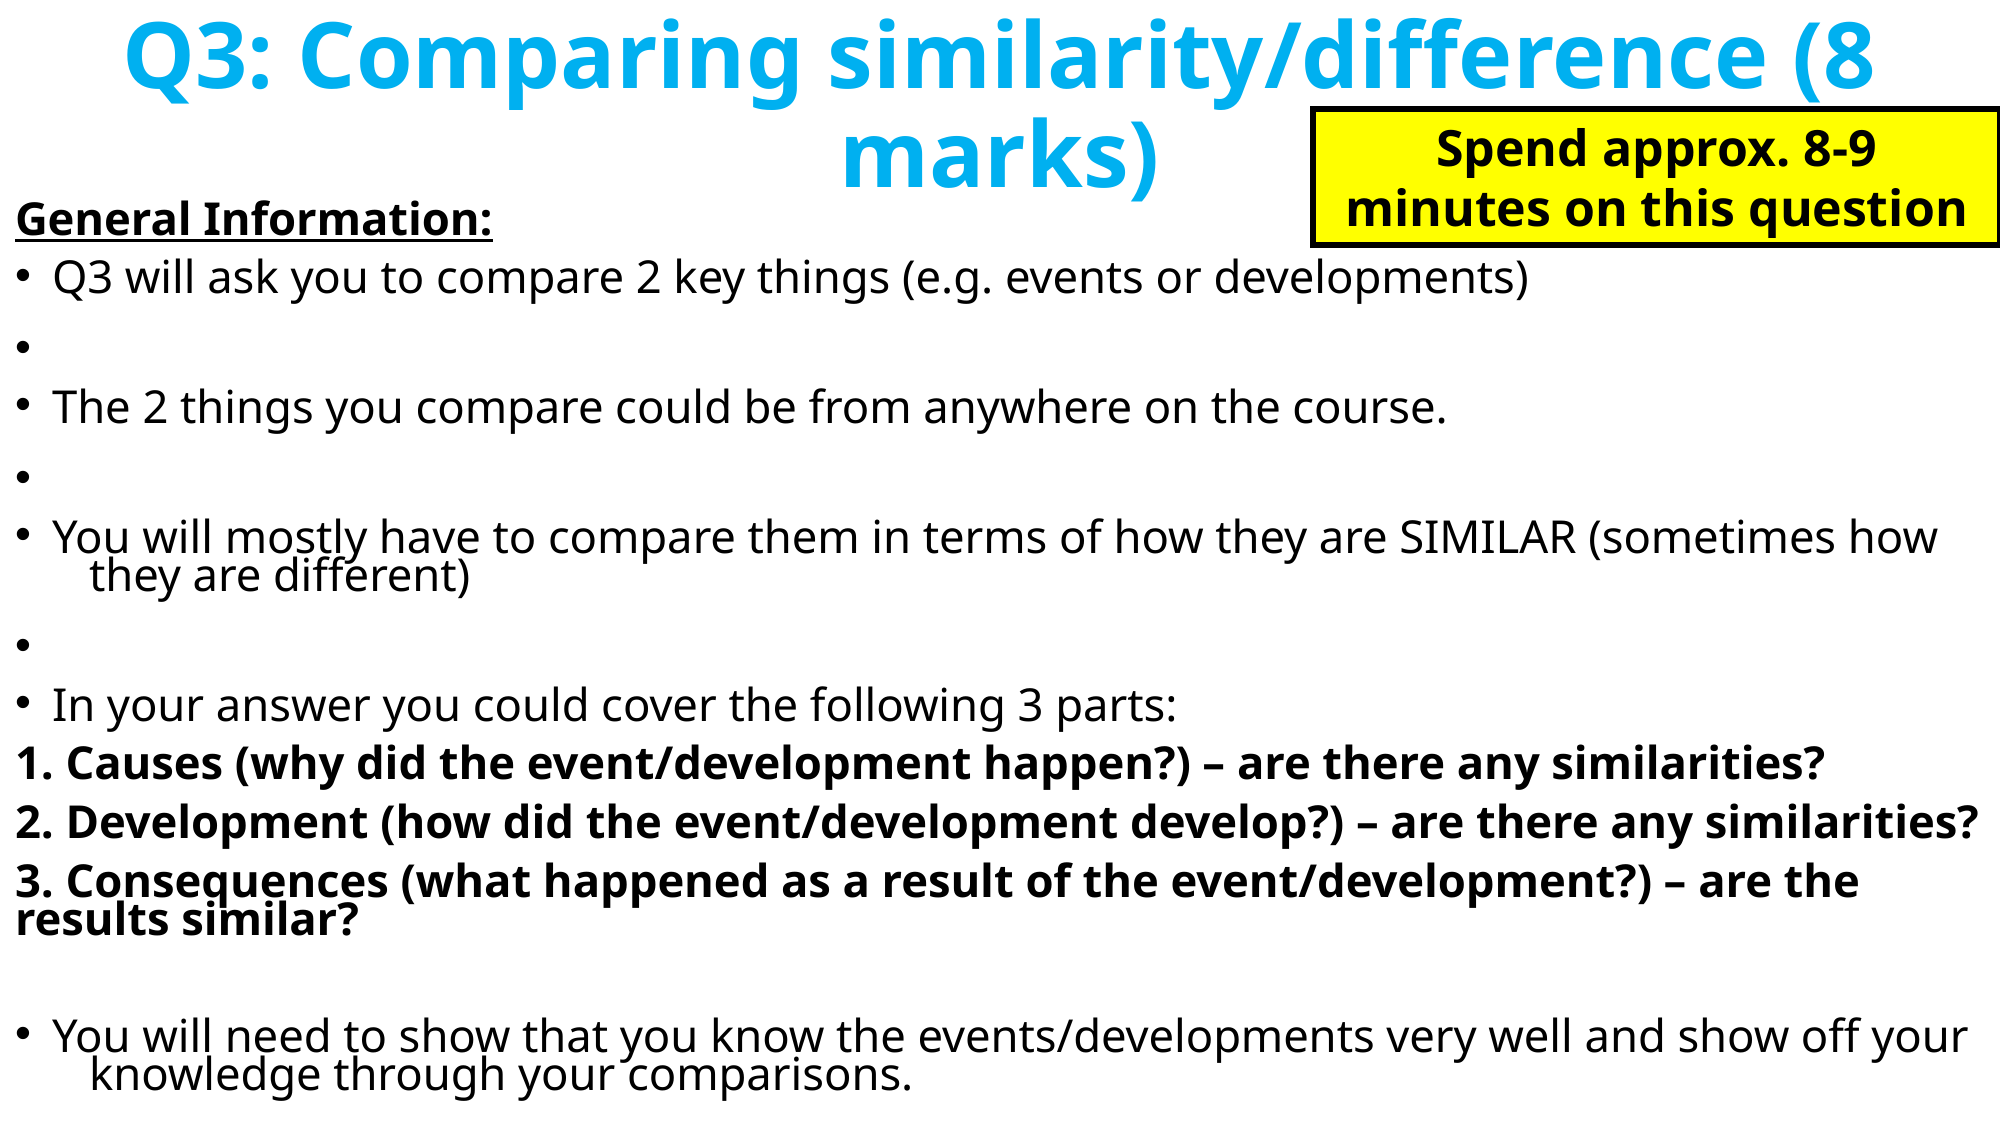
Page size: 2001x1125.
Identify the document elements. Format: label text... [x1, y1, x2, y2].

title Q3: Comparing similarity/difference (8 marks) [0, 0, 2000, 197]
text_box Spend approx. 8-9 minutes on this question [1313, 108, 2000, 246]
list General Information: Q3 will ask you to compare 2 key things (e.g. events or developments) The 2 things you compare could be from anywhere on the course. You will mostly have to compare them in terms of how they are SIMILAR (sometimes how they are different) In your answer you could cover the following 3 parts: 1. Causes (why did the event/development happen?) – are there any similarities? 2. Development (how did the event/development develop?) – are there any similarities? 3. Consequences (what happened as a result of the event/development?) – are the results similar? You will need to show that you know the events/developments very well and show off your knowledge through your comparisons. [0, 197, 2000, 1125]
